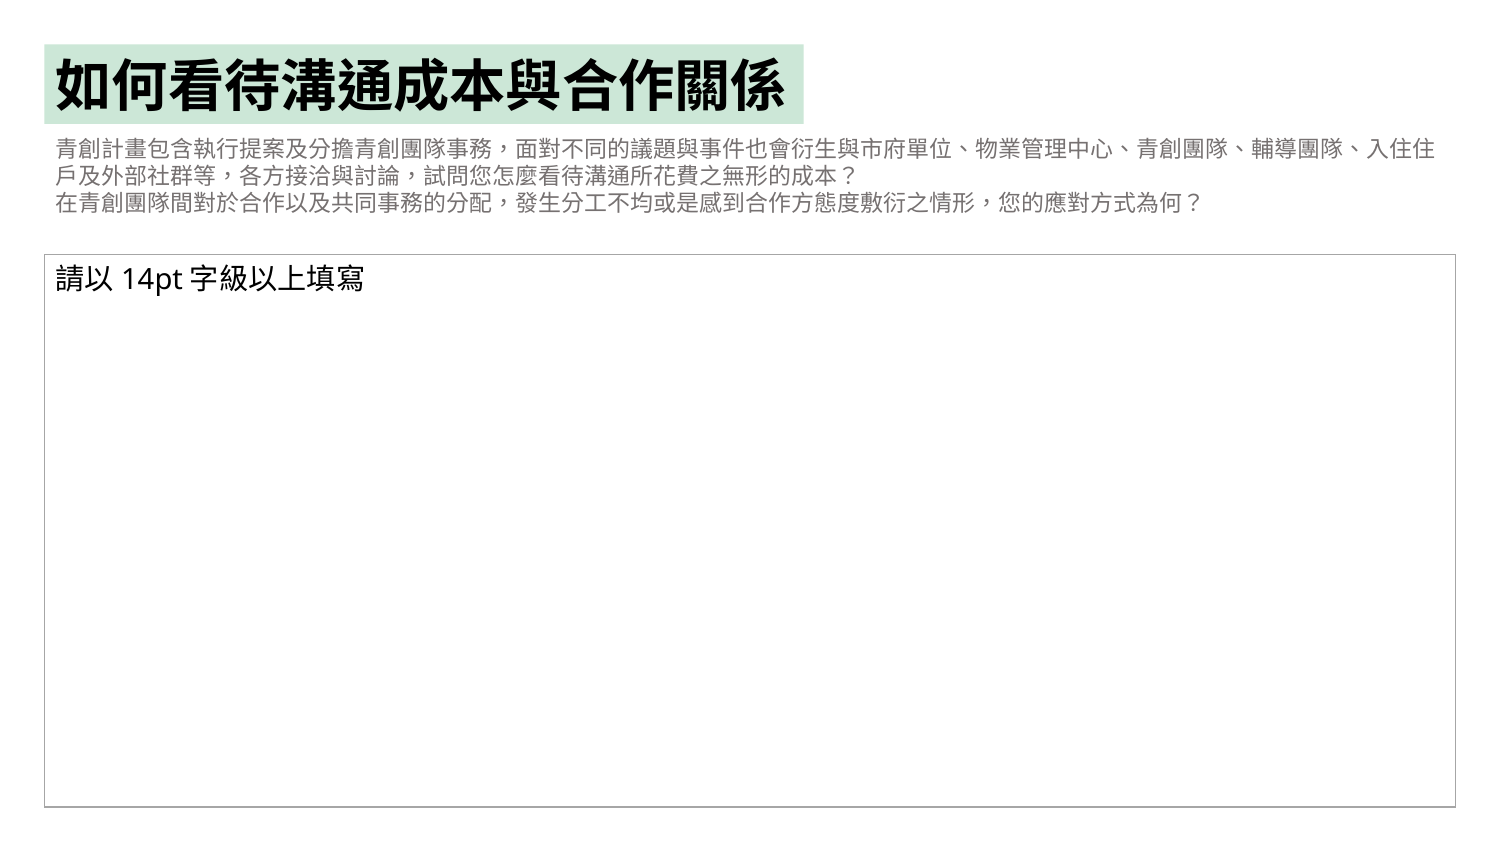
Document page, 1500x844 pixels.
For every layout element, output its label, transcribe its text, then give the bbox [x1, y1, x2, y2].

text_box 青創計畫包含執行提案及分擔青創團隊事務，面對不同的議題與事件也會衍生與市府單位、物業管理中心、青創團隊、輔導團隊、入住住戶及外部社群等，各方接洽與討論，試問您怎麼看待溝通所花費之無形的成本？ 在青創團隊間對於合作以及共同事務的分配，發生分工不均或是感到合作方態度敷衍之情形，您的應對方式為何？ [44, 128, 1462, 224]
text_box 如何看待溝通成本與合作關係 [44, 44, 804, 124]
text_box 請以14pt字級以上填寫 [44, 254, 1456, 807]
